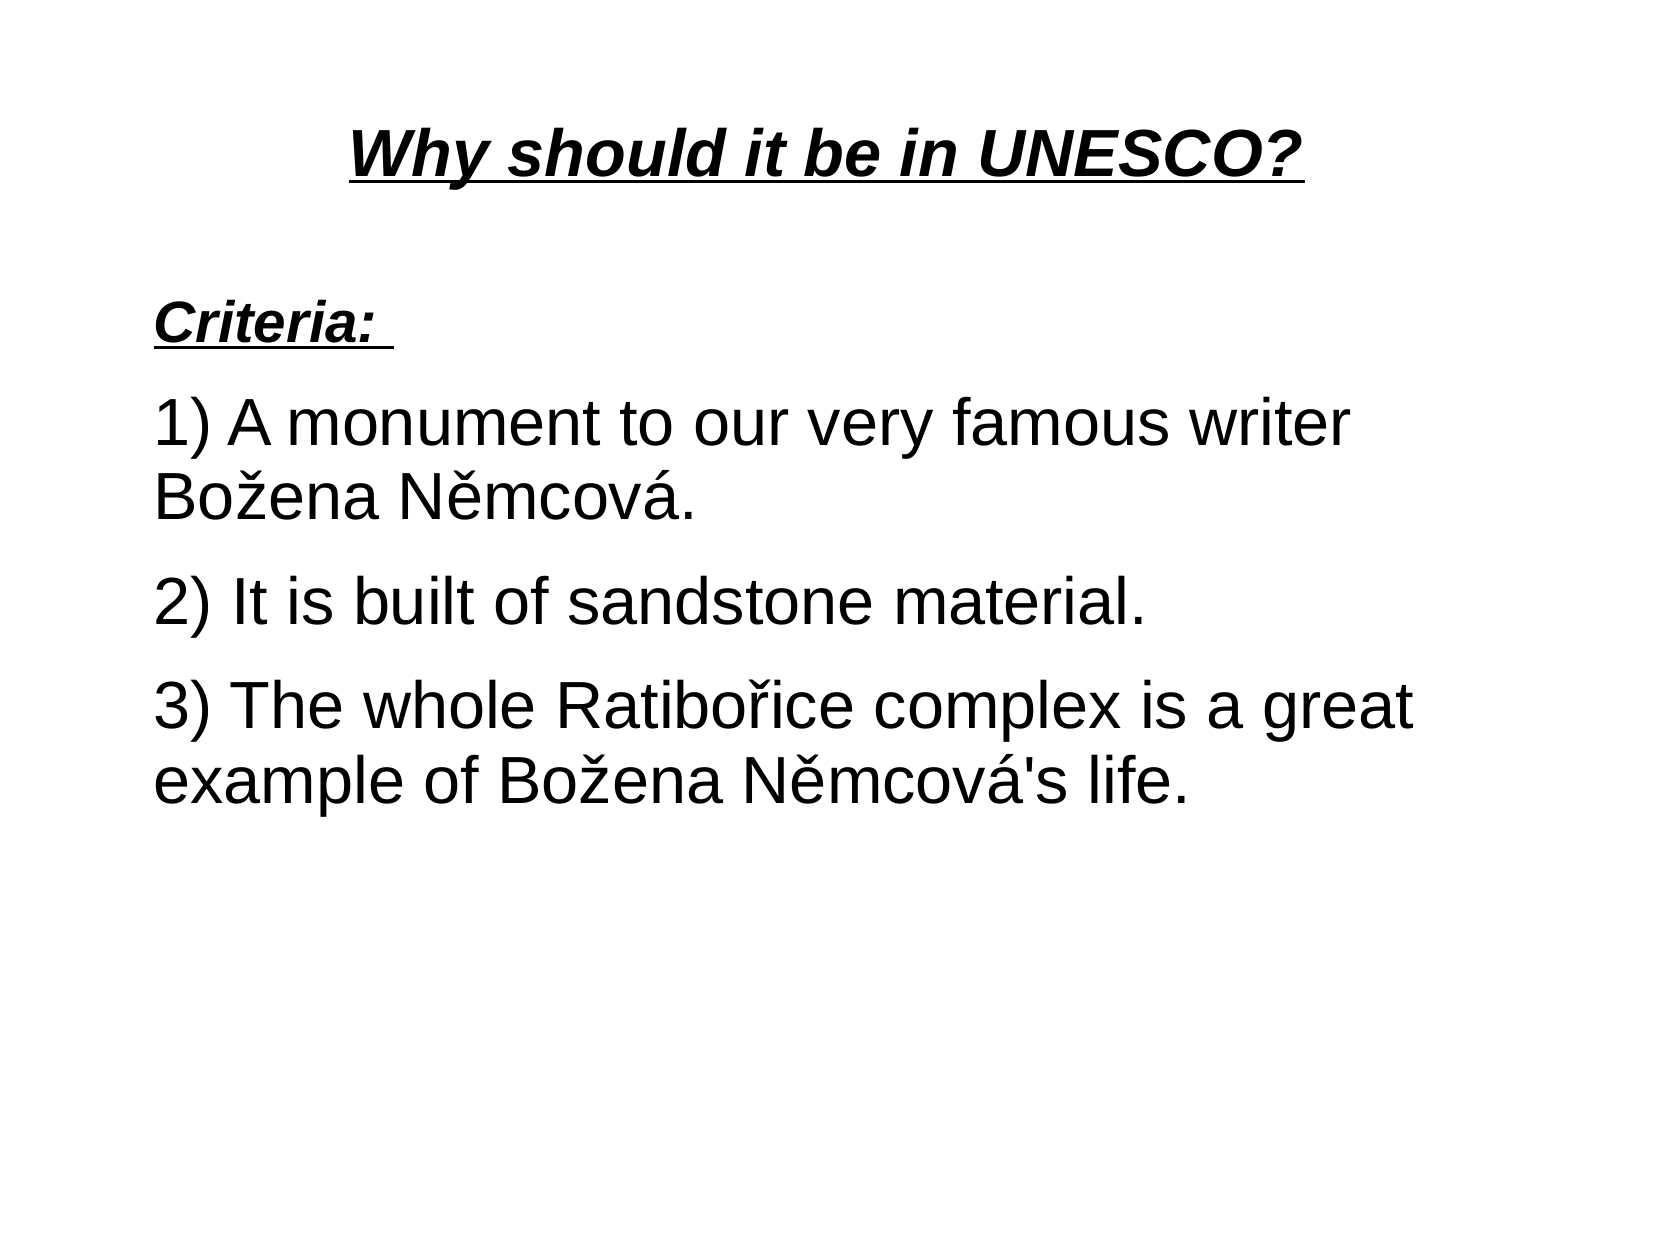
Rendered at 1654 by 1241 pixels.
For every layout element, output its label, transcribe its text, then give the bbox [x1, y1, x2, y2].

list Criteria: 1) A monument to our very famous writer Božena Němcová. 2) It is built of sandstone material. 3) The whole Ratibořice complex is a great example of Božena Němcová's life. [82, 290, 1571, 1109]
title Why should it be in UNESCO? [82, 49, 1571, 257]
